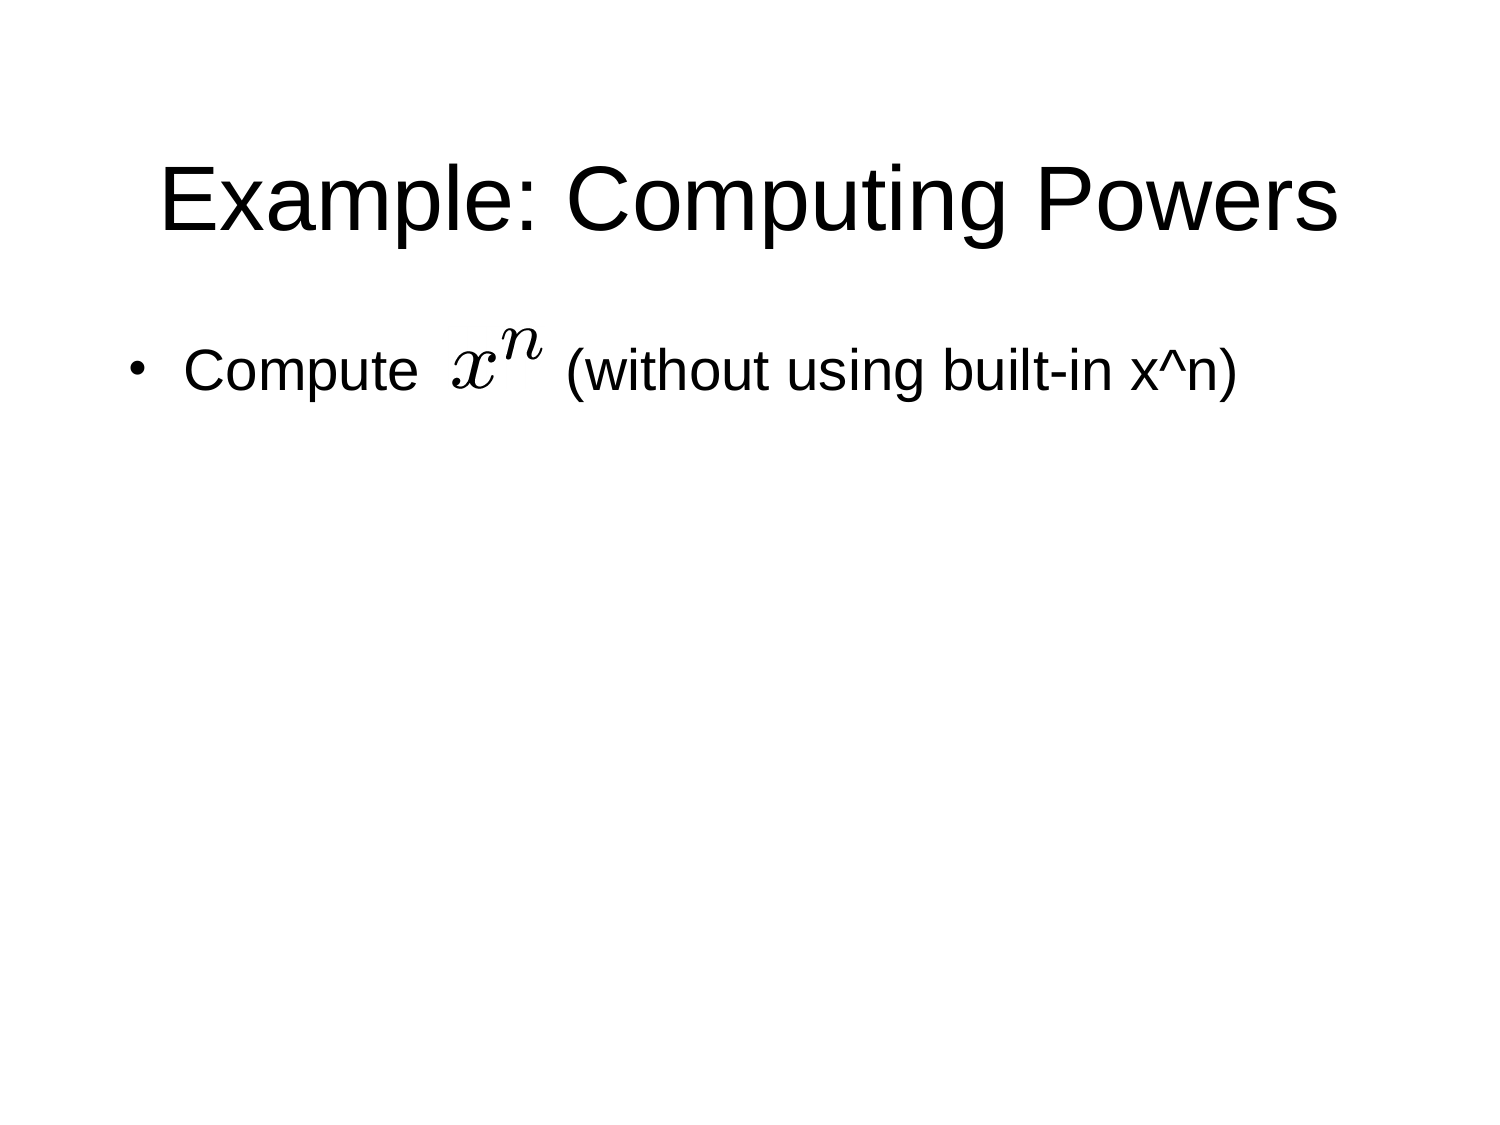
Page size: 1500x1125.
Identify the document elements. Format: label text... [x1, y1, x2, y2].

title Example: Computing Powers [112, 99, 1388, 288]
picture [448, 326, 545, 389]
list Compute (without using built-in x^n) [112, 324, 1388, 1000]
